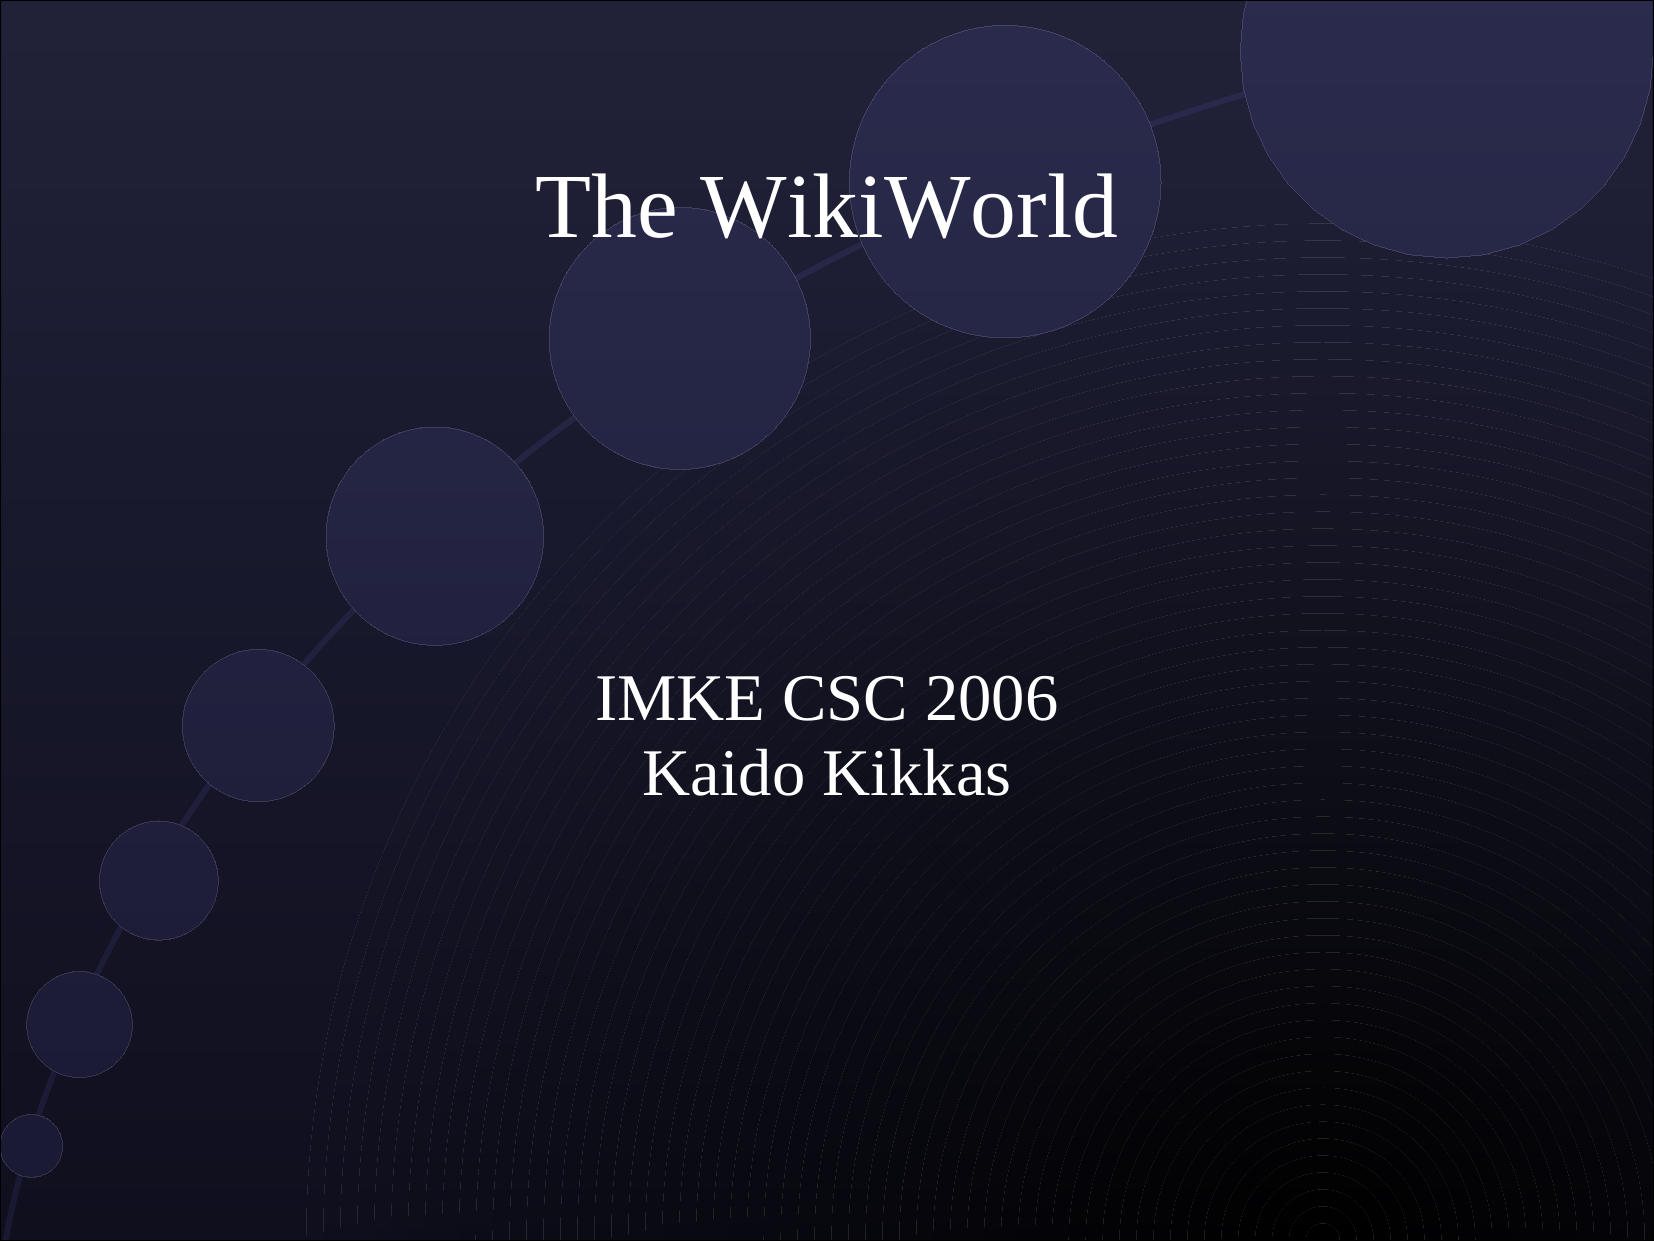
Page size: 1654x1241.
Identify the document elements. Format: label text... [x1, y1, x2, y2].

title The WikiWorld [121, 102, 1534, 311]
subtitle IMKE CSC 2006 Kaido Kikkas [121, 344, 1534, 1127]
